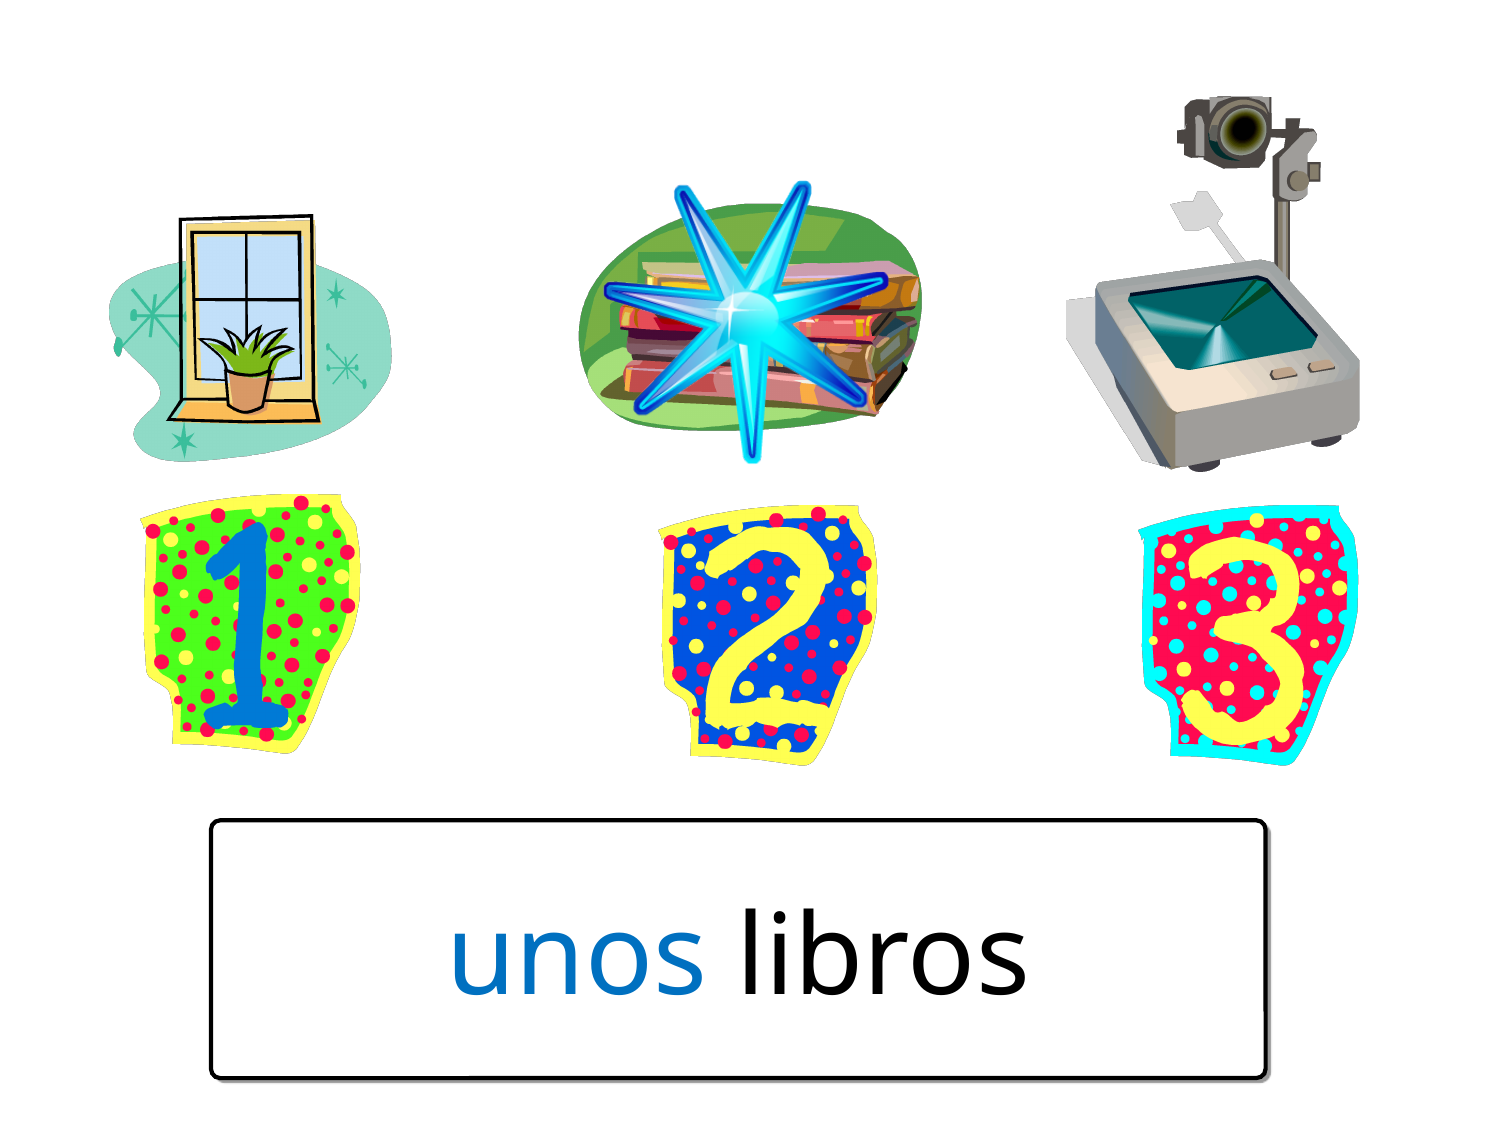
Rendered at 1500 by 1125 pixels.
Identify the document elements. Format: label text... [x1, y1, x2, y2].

text_box unos libros [210, 820, 1266, 1079]
picture [574, 163, 926, 472]
picture [1136, 503, 1360, 769]
picture [138, 492, 362, 757]
picture [1066, 93, 1360, 474]
picture [656, 503, 879, 769]
picture [105, 210, 395, 466]
